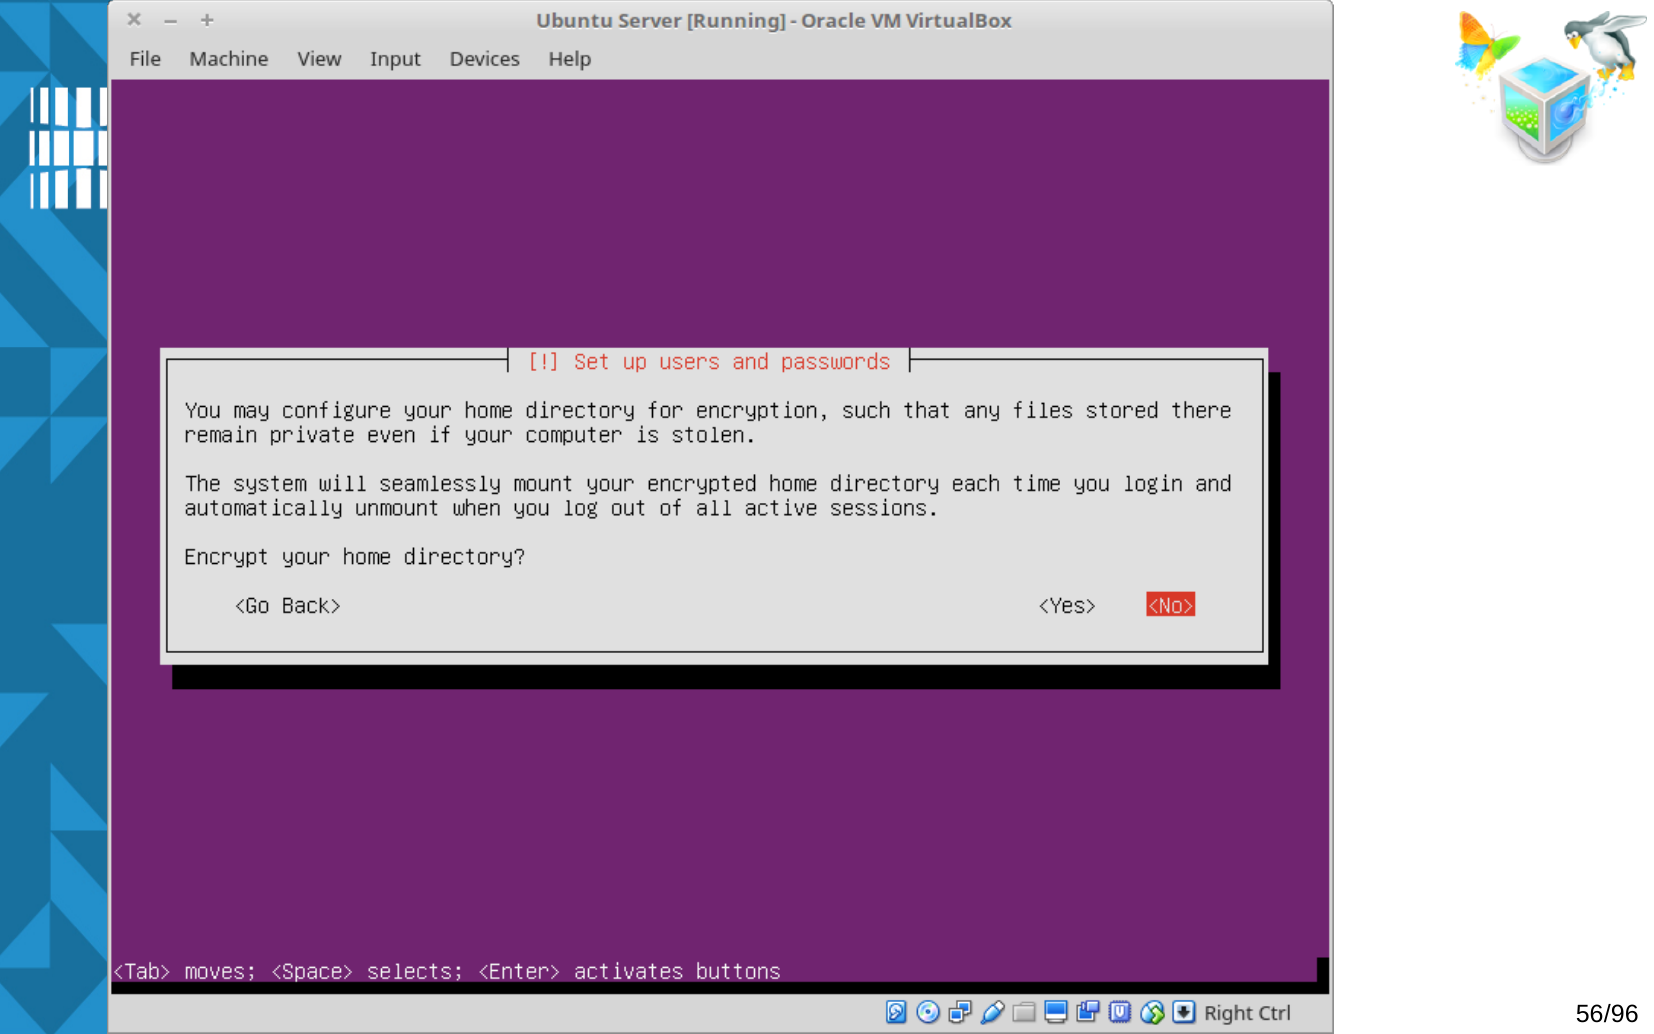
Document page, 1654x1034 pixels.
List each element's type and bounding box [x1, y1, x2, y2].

picture [107, 0, 1334, 1034]
picture [1452, 7, 1653, 166]
